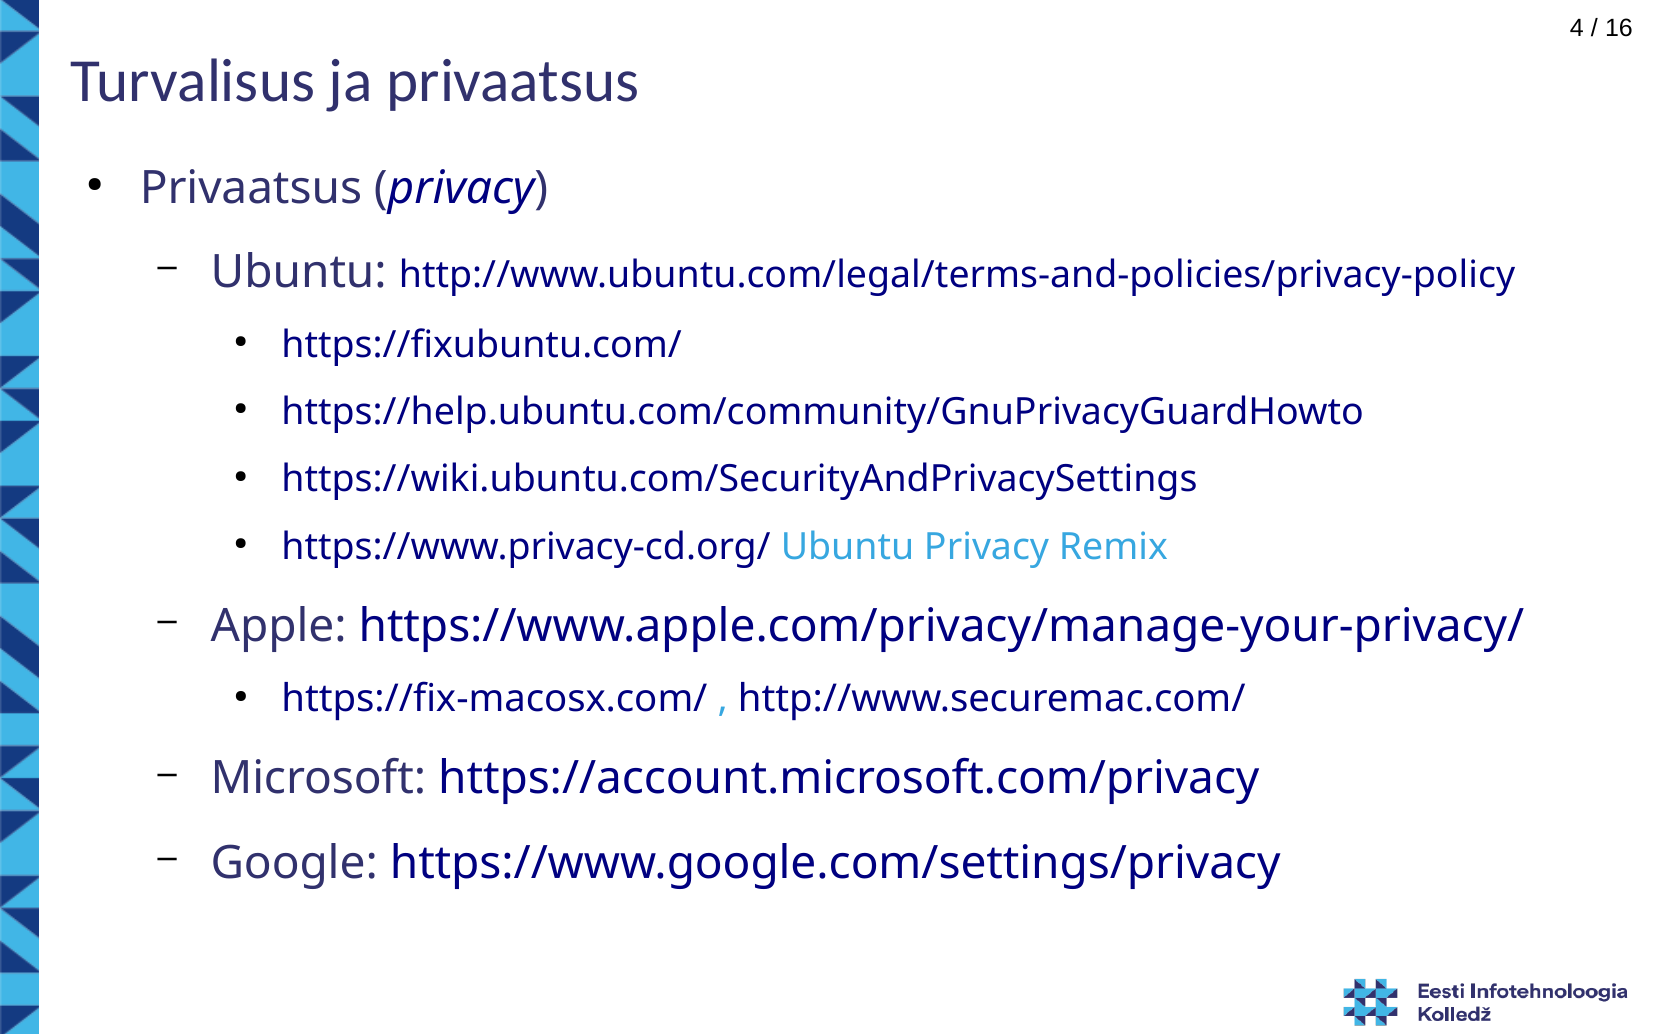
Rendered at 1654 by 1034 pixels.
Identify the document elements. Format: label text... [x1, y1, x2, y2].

title Turvalisus ja privaatsus [70, 41, 1630, 130]
list Privaatsus (privacy) Ubuntu: http://www.ubuntu.com/legal/terms-and-policies/privacy-policy https://fixubuntu.com/ https://help.ubuntu.com/community/GnuPrivacyGuardHowto https://wiki.ubuntu.com/SecurityAndPrivacySettings https://www.privacy-cd.org/ Ubuntu Privacy Remix Apple: https://www.apple.com/privacy/manage-your-privacy/ https://fix-macosx.com/ , http://www.securemac.com/ Microsoft: https://account.microsoft.com/privacy Google: https://www.google.com/settings/privacy [68, 153, 1630, 957]
